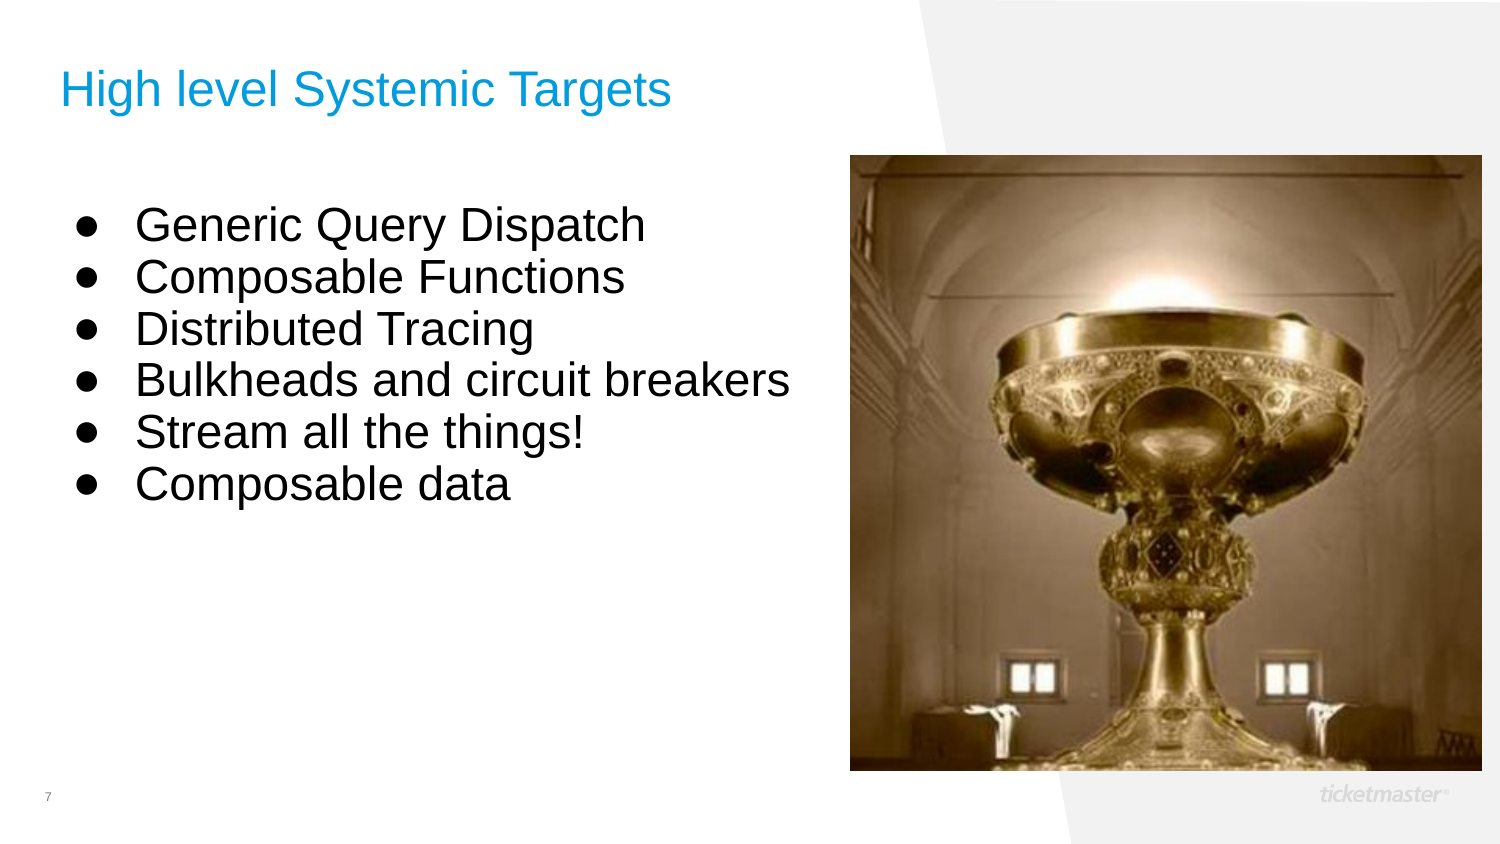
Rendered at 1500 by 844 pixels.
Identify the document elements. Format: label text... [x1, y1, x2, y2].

list Generic Query Dispatch Composable Functions Distributed Tracing Bulkheads and circuit breakers Stream all the things! Composable data [44, 185, 850, 734]
slide_number <number> [44, 788, 66, 804]
picture [850, 155, 1482, 771]
list High level Systemic Targets [44, 52, 1448, 158]
picture [1320, 784, 1449, 802]
